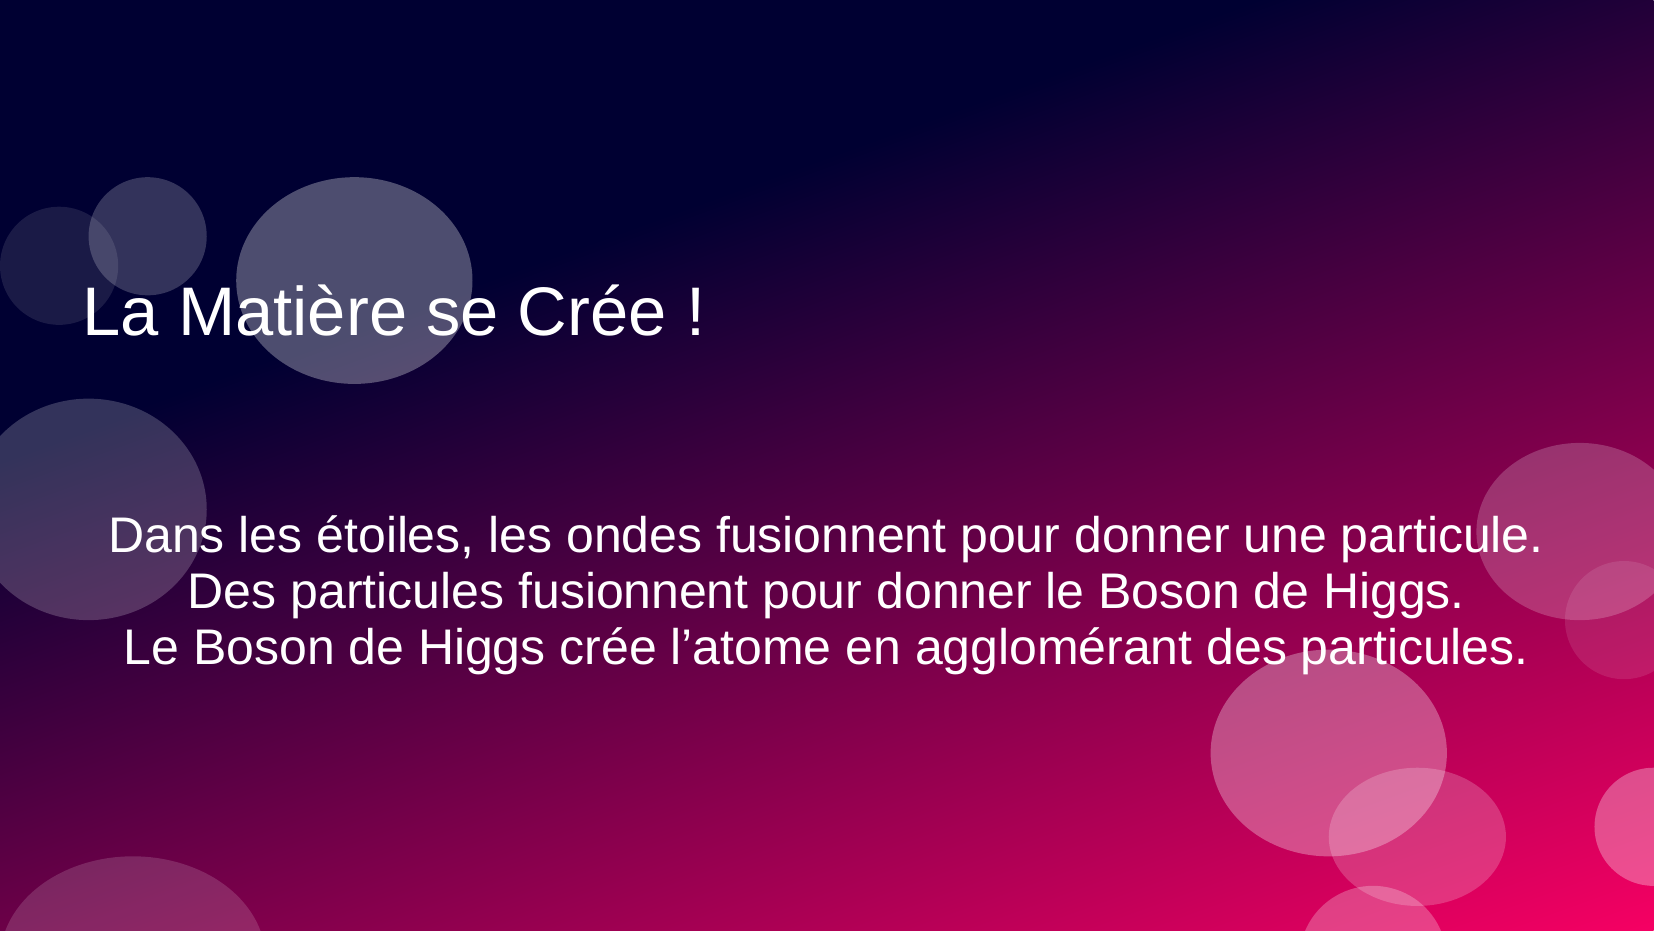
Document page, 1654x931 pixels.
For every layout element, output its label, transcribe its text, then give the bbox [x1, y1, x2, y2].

title La Matière se Crée ! [82, 234, 1571, 390]
subtitle Dans les étoiles, les ondes fusionnent pour donner une particule. Des particules fusionnent pour donner le Boson de Higgs. Le Boson de Higgs crée l’atome en agglomérant des particules. [82, 425, 1571, 758]
